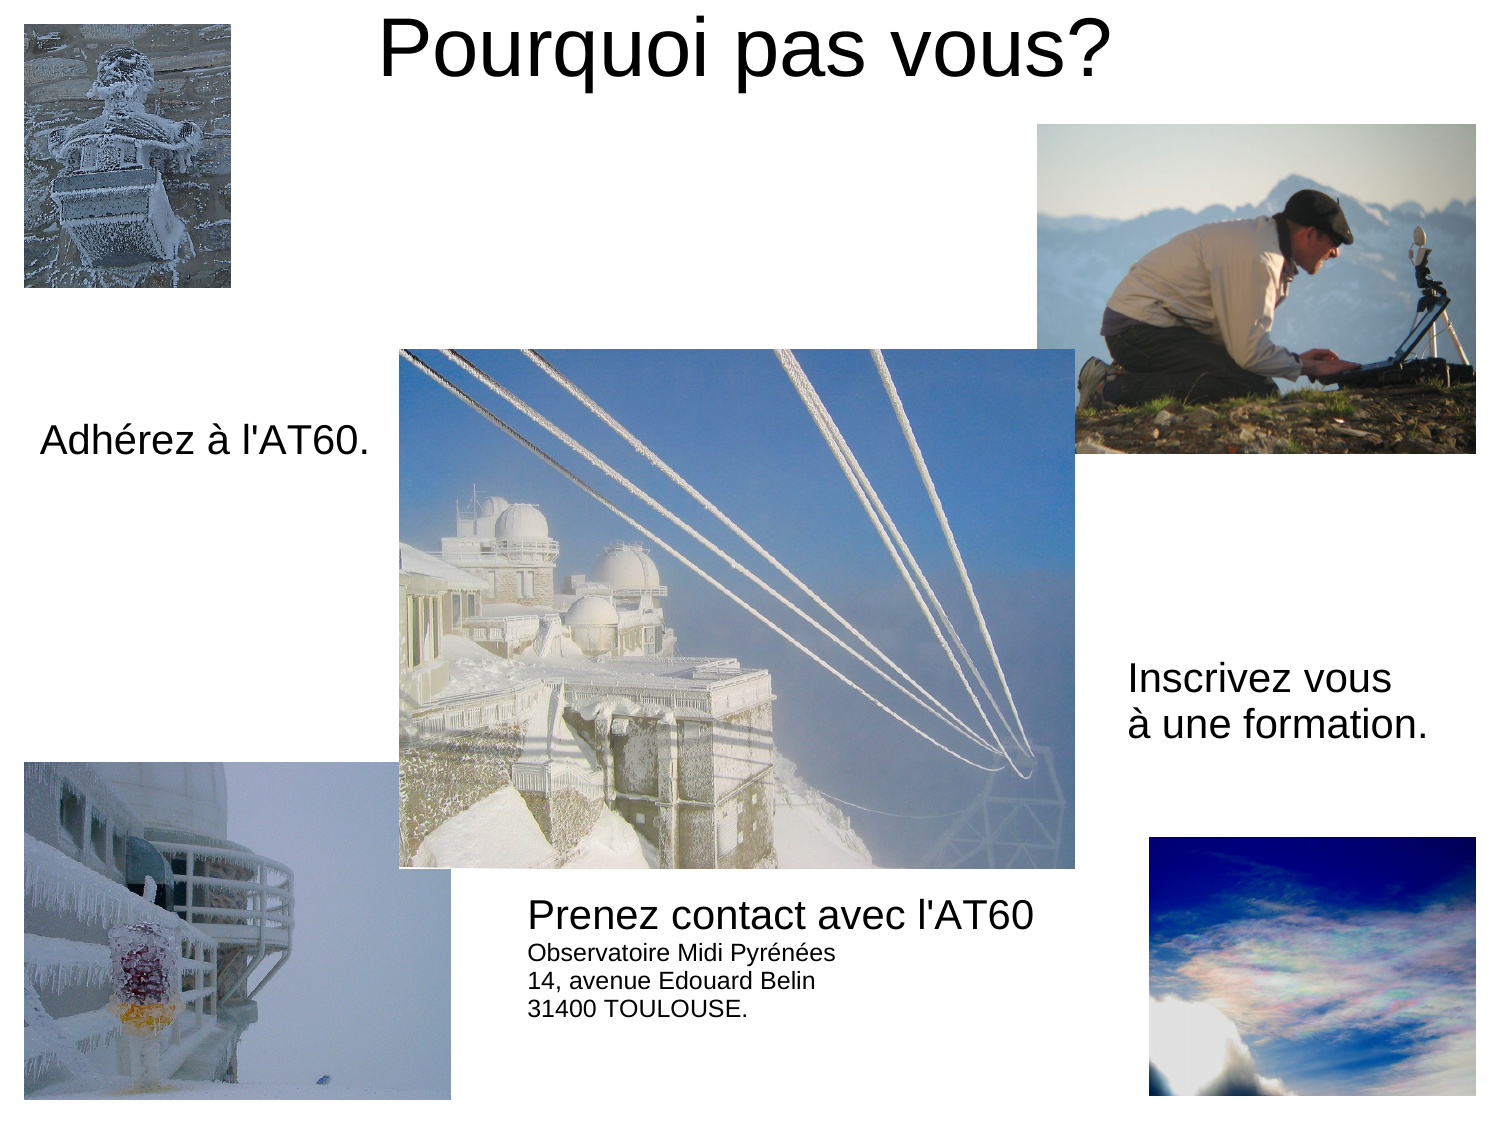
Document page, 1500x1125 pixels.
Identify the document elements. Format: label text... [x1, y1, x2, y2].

picture [1149, 837, 1476, 1096]
text_box Prenez contact avec l'AT60 Observatoire Midi Pyrénées 14, avenue Edouard Belin 31400 TOULOUSE. [512, 887, 1050, 1031]
text_box Pourquoi pas vous? [362, 0, 1129, 102]
picture [24, 124, 1476, 1101]
picture [24, 24, 231, 288]
text_box Adhérez à l'AT60. [24, 412, 386, 472]
text_box Inscrivez vous à une formation. [1112, 649, 1444, 756]
